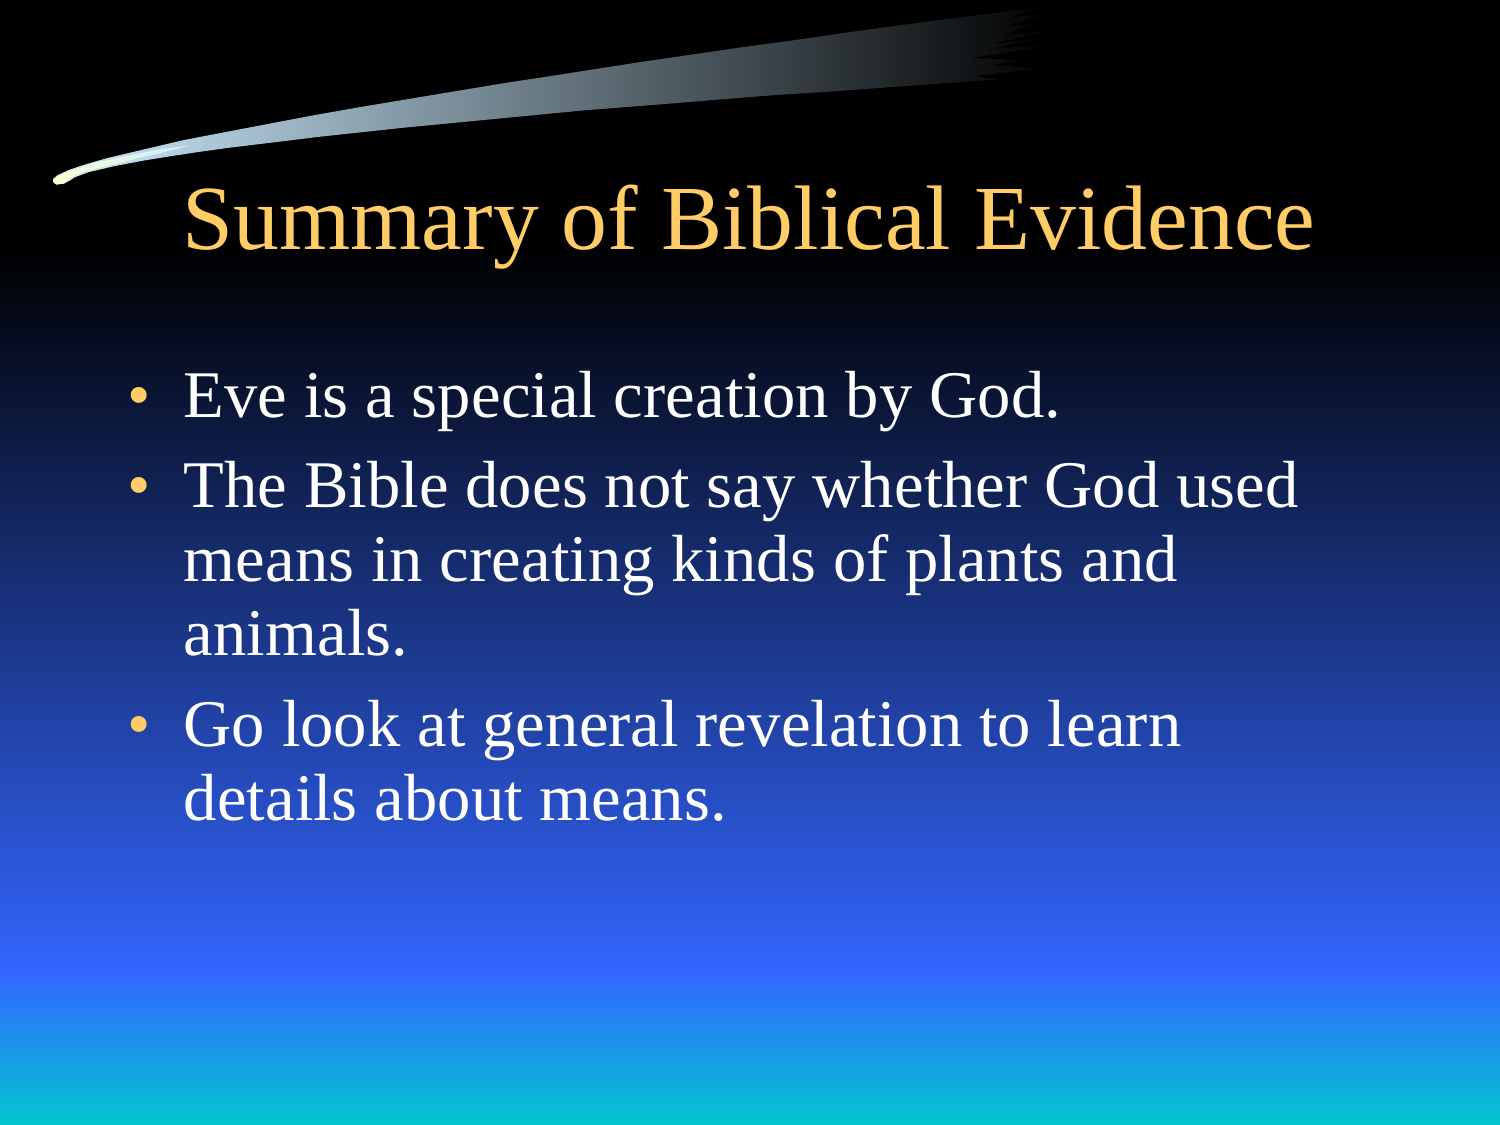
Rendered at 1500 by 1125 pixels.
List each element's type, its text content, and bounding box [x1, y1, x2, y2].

title Summary of Biblical Evidence [112, 124, 1388, 313]
list Eve is a special creation by God. The Bible does not say whether God used means in creating kinds of plants and animals. Go look at general revelation to learn details about means. [112, 350, 1388, 1026]
